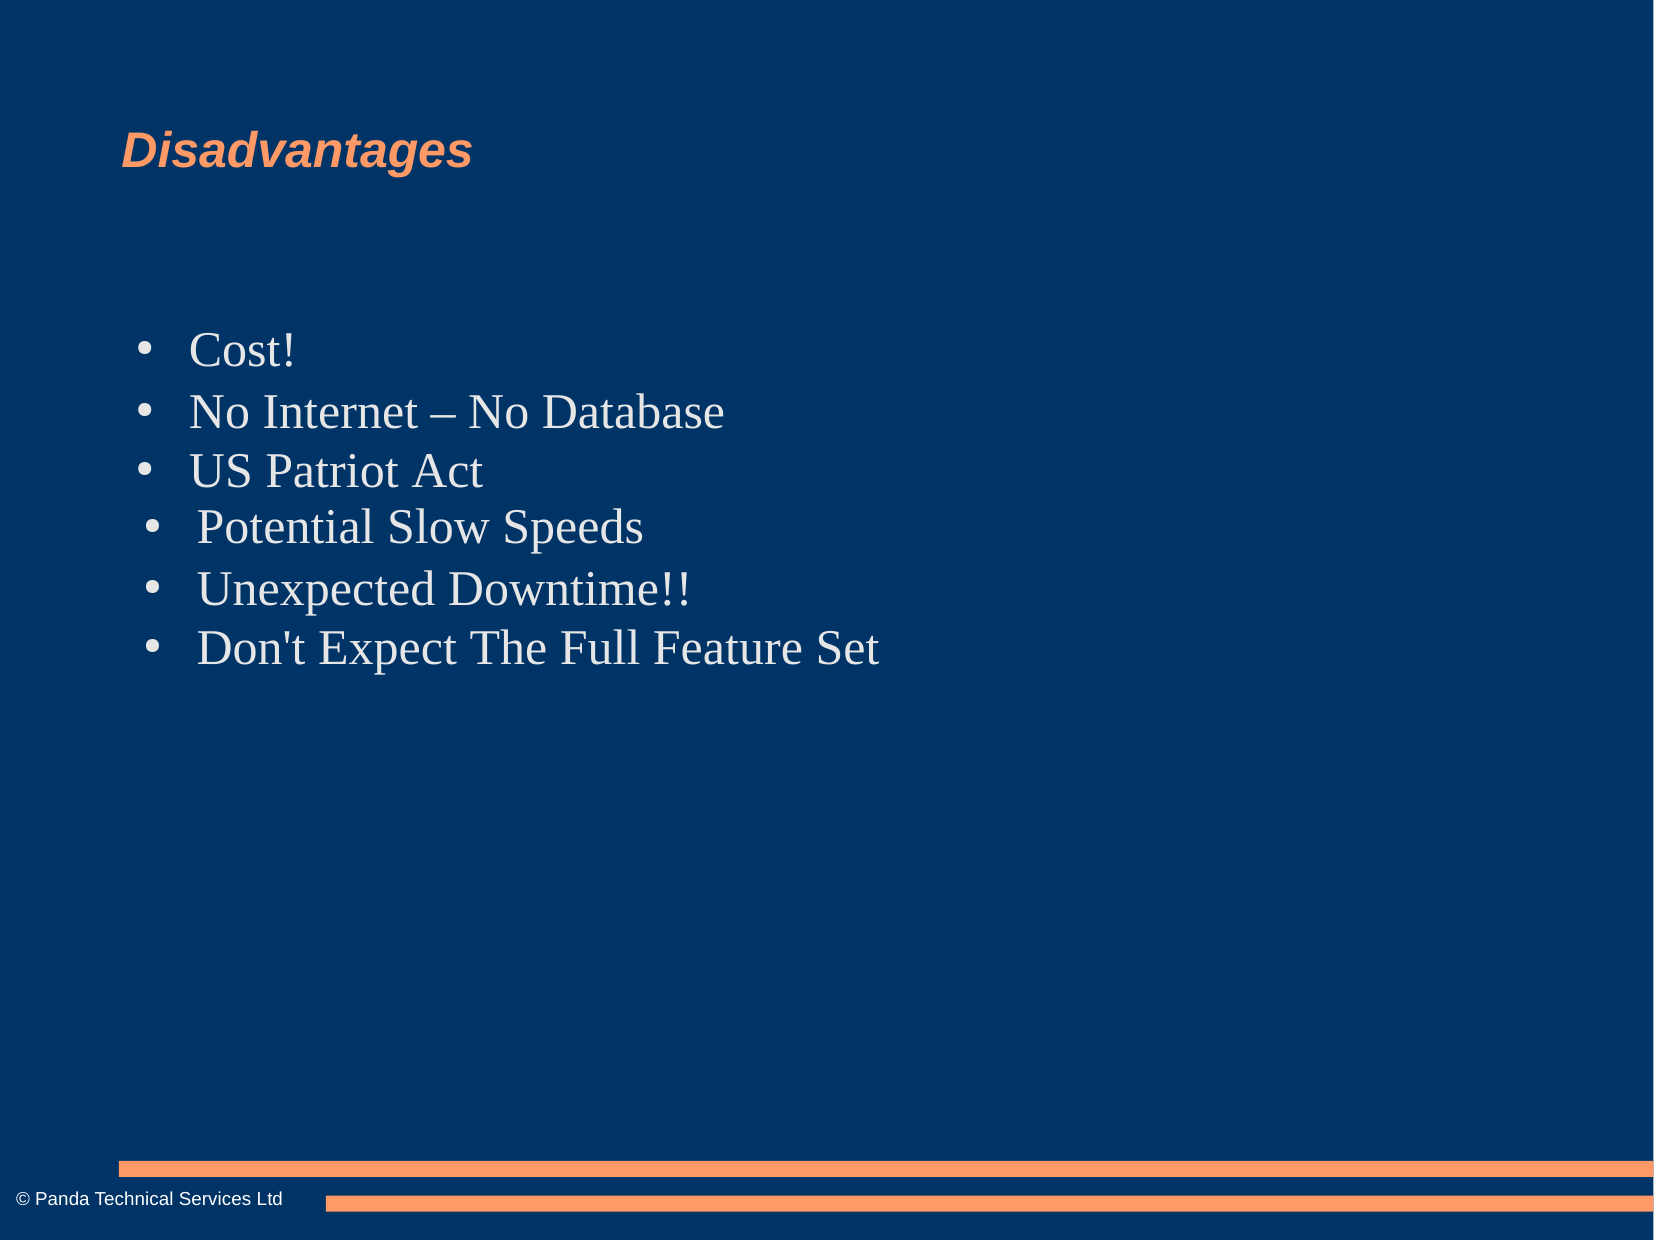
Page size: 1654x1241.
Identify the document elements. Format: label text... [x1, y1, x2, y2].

list Don't Expect The Full Feature Set [125, 620, 1565, 682]
list Potential Slow Speeds [125, 499, 1565, 561]
list No Internet – No Database [118, 383, 1558, 442]
text_box © Panda Technical Services Ltd [1, 1181, 297, 1218]
title Disadvantages [121, 46, 1534, 254]
list US Patriot Act [118, 442, 1558, 505]
list Cost! [118, 322, 1558, 383]
list Unexpected Downtime!! [125, 561, 1565, 620]
